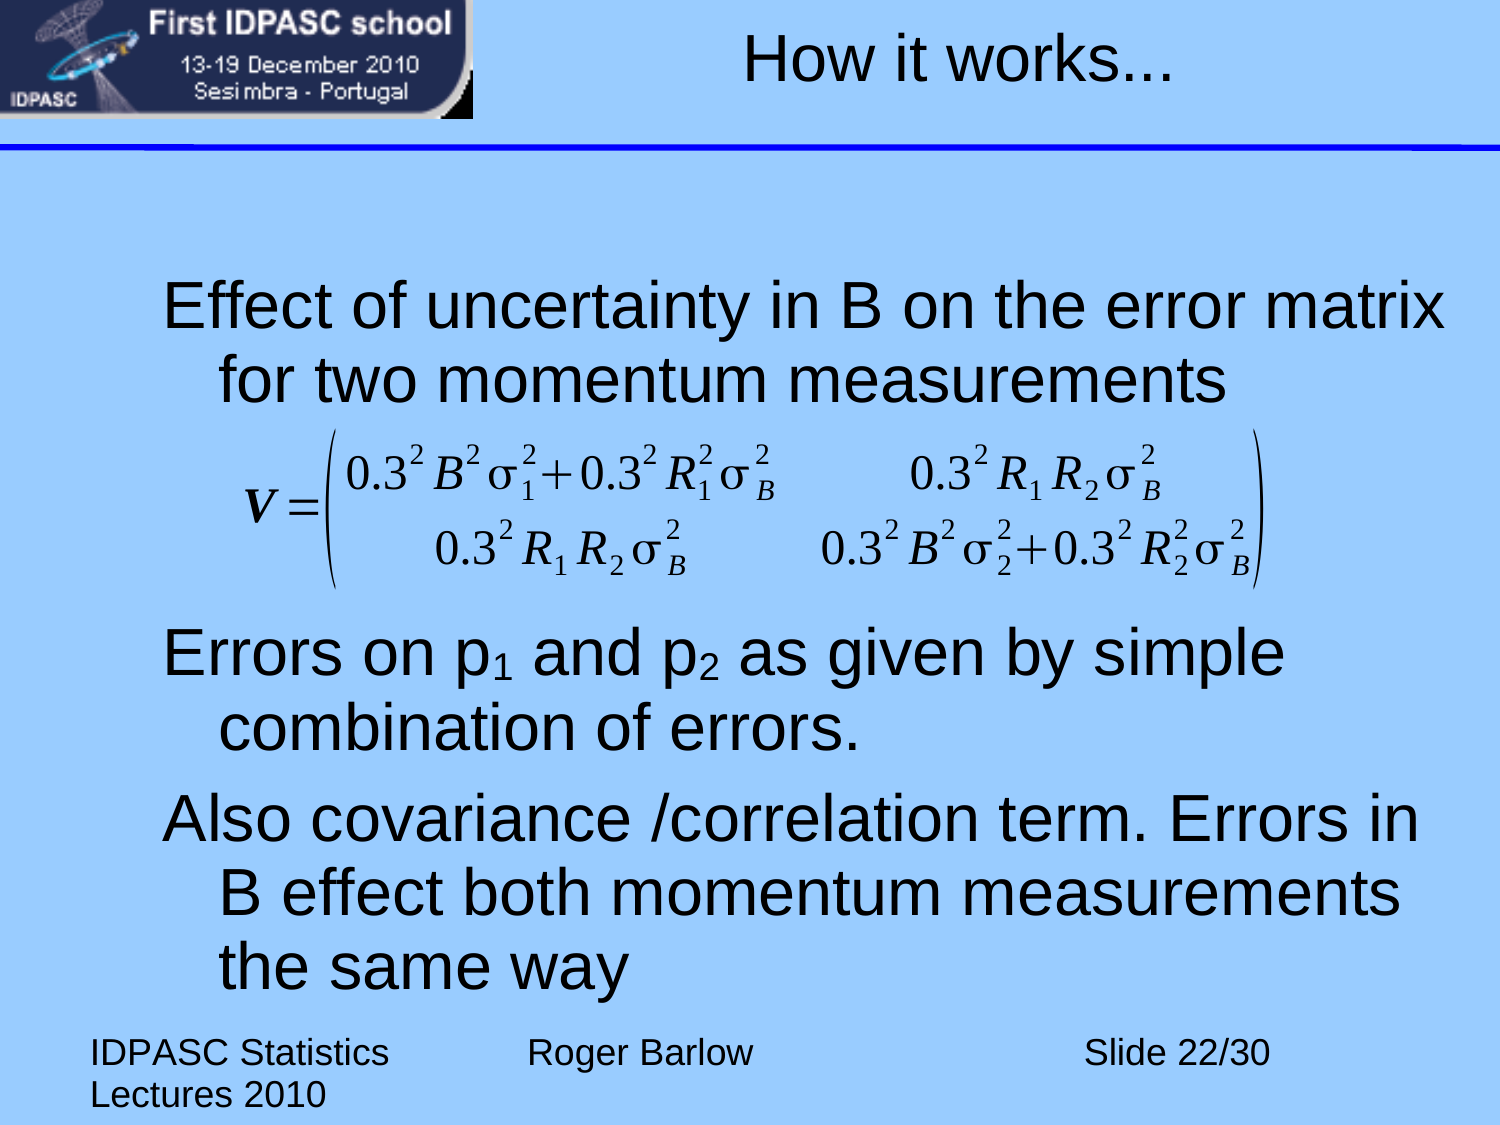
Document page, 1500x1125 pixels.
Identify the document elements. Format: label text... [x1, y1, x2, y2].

list Effect of uncertainty in B on the error matrix for two momentum measurements Errors on p1 and p2 as given by simple combination of errors. Also covariance /correlation term. Errors in B effect both momentum measurements the same way [147, 256, 1477, 1034]
picture [0, 0, 473, 119]
chart [236, 425, 1279, 591]
title How it works... [501, 7, 1418, 111]
